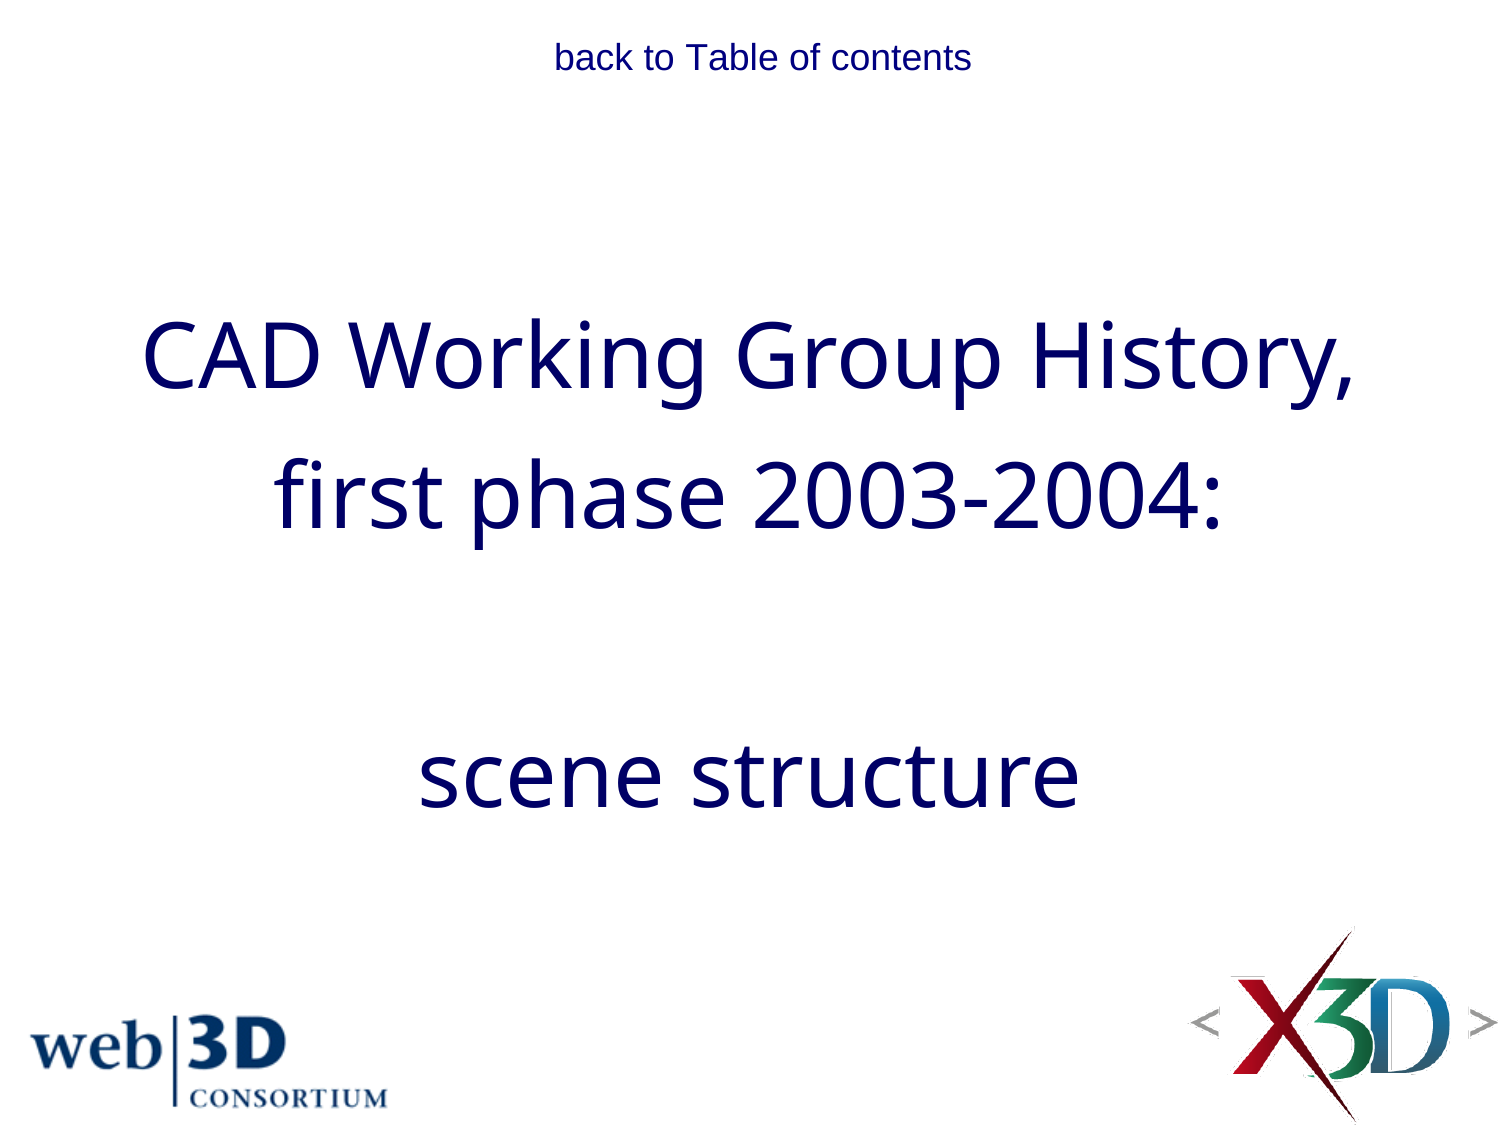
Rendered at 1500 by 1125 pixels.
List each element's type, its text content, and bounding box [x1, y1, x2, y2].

picture [12, 998, 413, 1118]
text_box back to Table of contents [524, 28, 1003, 86]
picture [1187, 926, 1500, 1125]
subtitle CAD Working Group History, first phase 2003-2004: scene structure [112, 319, 1388, 806]
